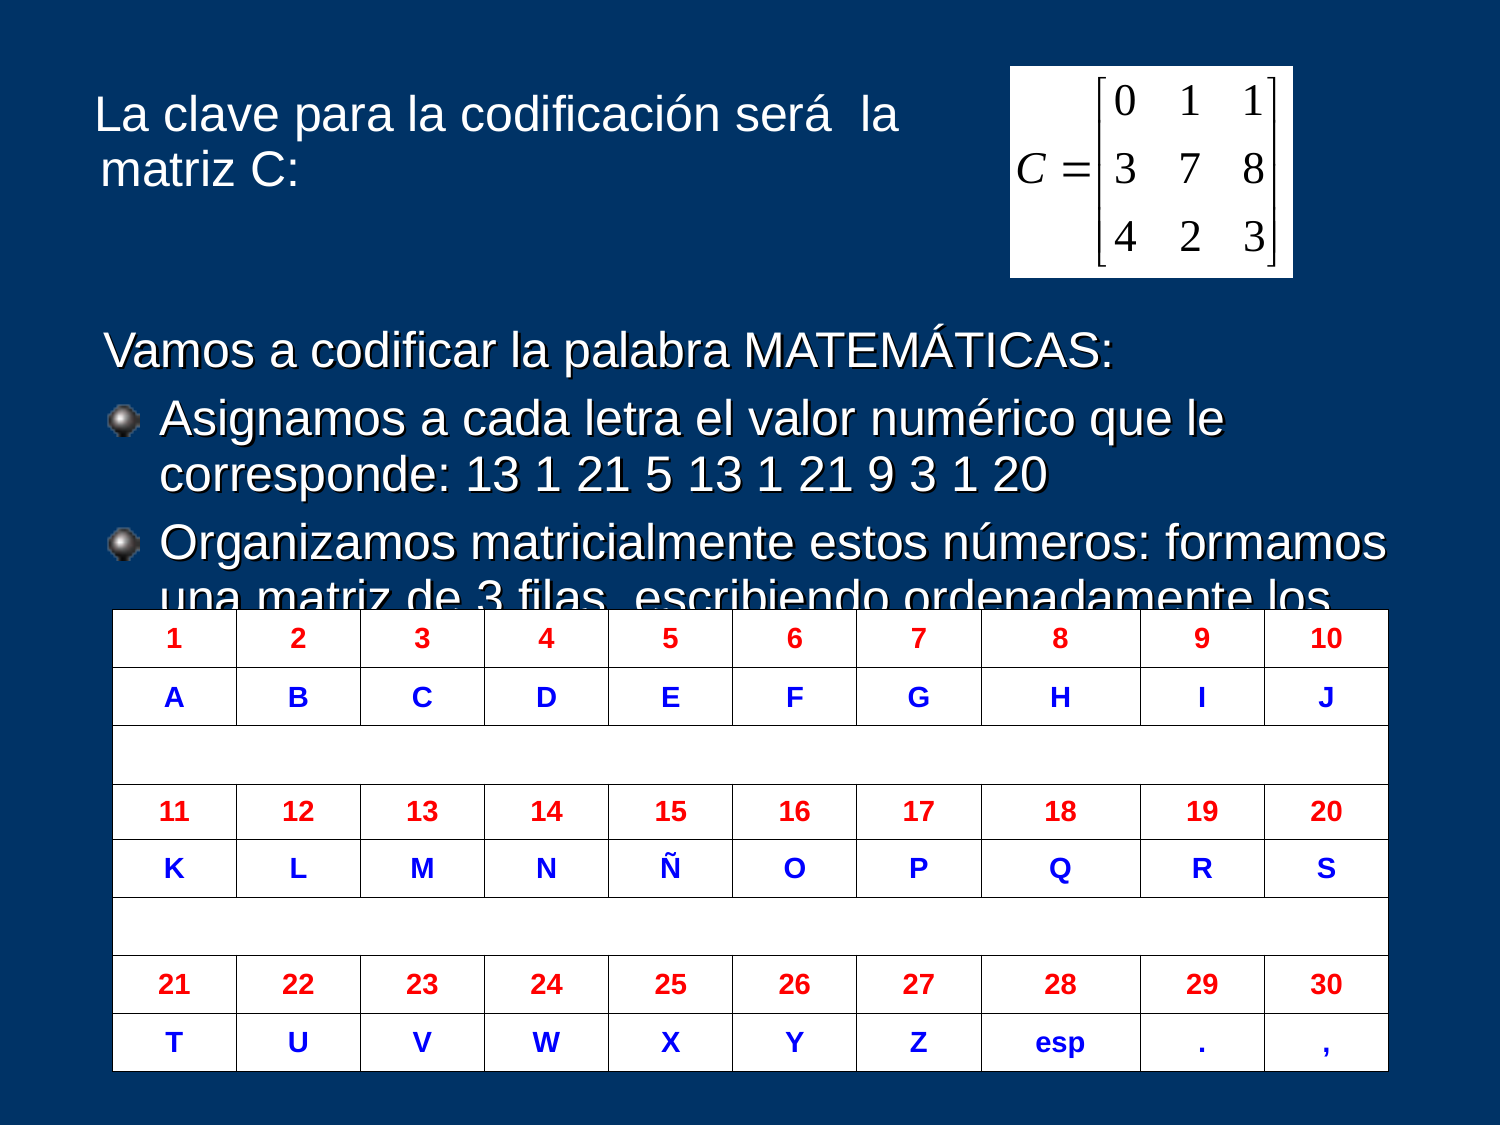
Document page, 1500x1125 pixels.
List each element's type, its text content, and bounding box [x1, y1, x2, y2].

list La clave para la codificación será la matriz C: [29, 78, 939, 256]
table_cell 27 [857, 956, 981, 1013]
table_cell 15 [609, 785, 732, 839]
table_cell 25 [609, 956, 732, 1013]
text_box Vamos a codificar la palabra MATEMÁTICAS: Asignamos a cada letra el valor numérico que le corresponde: 13 1 21 5 13 1 21 9 3 1 20 Organizamos matricialmente estos números: formamos una matriz de 3 filas, escribiendo ordenadamente los números por columnas, completando con el código del espacio en blanco (28) si fuera necesario. Se obtiene así la matriz: [88, 314, 1424, 846]
table_cell Y [733, 1014, 856, 1071]
table_header 10 [1265, 610, 1388, 667]
table_cell F [733, 668, 856, 725]
table_cell 12 [237, 785, 360, 839]
table_cell P [857, 840, 981, 897]
table_cell J [1265, 668, 1388, 725]
table_cell A [113, 668, 236, 725]
table_cell L [237, 840, 360, 897]
table_cell esp [982, 1014, 1140, 1071]
table_cell K [113, 840, 236, 897]
table_cell D [485, 668, 608, 725]
table_cell 30 [1265, 956, 1388, 1013]
picture [103, 523, 140, 561]
table_cell Ñ [609, 840, 732, 897]
table_header 3 [361, 610, 484, 667]
table_cell 11 [113, 785, 236, 839]
table_cell U [237, 1014, 360, 1071]
table_cell R [1141, 840, 1264, 897]
table_cell [113, 726, 1388, 784]
table_cell 22 [237, 956, 360, 1013]
table_cell I [1141, 668, 1264, 725]
table_cell B [237, 668, 360, 725]
table_cell X [609, 1014, 732, 1071]
table_cell 29 [1141, 956, 1264, 1013]
table_header 4 [485, 610, 608, 667]
table_header 9 [1141, 610, 1264, 667]
table_header 1 [113, 610, 236, 667]
table_cell Q [982, 840, 1140, 897]
table_header 5 [609, 610, 732, 667]
table_cell . [1141, 1014, 1264, 1071]
table_cell 28 [982, 956, 1140, 1013]
table_cell 18 [982, 785, 1140, 839]
table_cell Z [857, 1014, 981, 1071]
table_cell 13 [361, 785, 484, 839]
table_cell 16 [733, 785, 856, 839]
table_cell 24 [485, 956, 608, 1013]
table_cell S [1265, 840, 1388, 897]
table_cell 26 [733, 956, 856, 1013]
table_header 2 [237, 610, 360, 667]
table_cell 21 [113, 956, 236, 1013]
table_cell [113, 898, 1388, 955]
chart [1009, 66, 1294, 279]
table_header 8 [982, 610, 1140, 667]
table_cell 23 [361, 956, 484, 1013]
table_cell 17 [857, 785, 981, 839]
table_cell 20 [1265, 785, 1388, 839]
picture [103, 400, 140, 437]
table_cell 19 [1141, 785, 1264, 839]
table_cell W [485, 1014, 608, 1071]
table_cell 14 [485, 785, 608, 839]
table_cell N [485, 840, 608, 897]
table_header 7 [857, 610, 981, 667]
table_header 6 [733, 610, 856, 667]
table_cell V [361, 1014, 484, 1071]
table_cell E [609, 668, 732, 725]
table_cell T [113, 1014, 236, 1071]
table_cell C [361, 668, 484, 725]
table_cell G [857, 668, 981, 725]
table_cell H [982, 668, 1140, 725]
table_cell O [733, 840, 856, 897]
table_cell , [1265, 1014, 1388, 1071]
table_cell M [361, 840, 484, 897]
